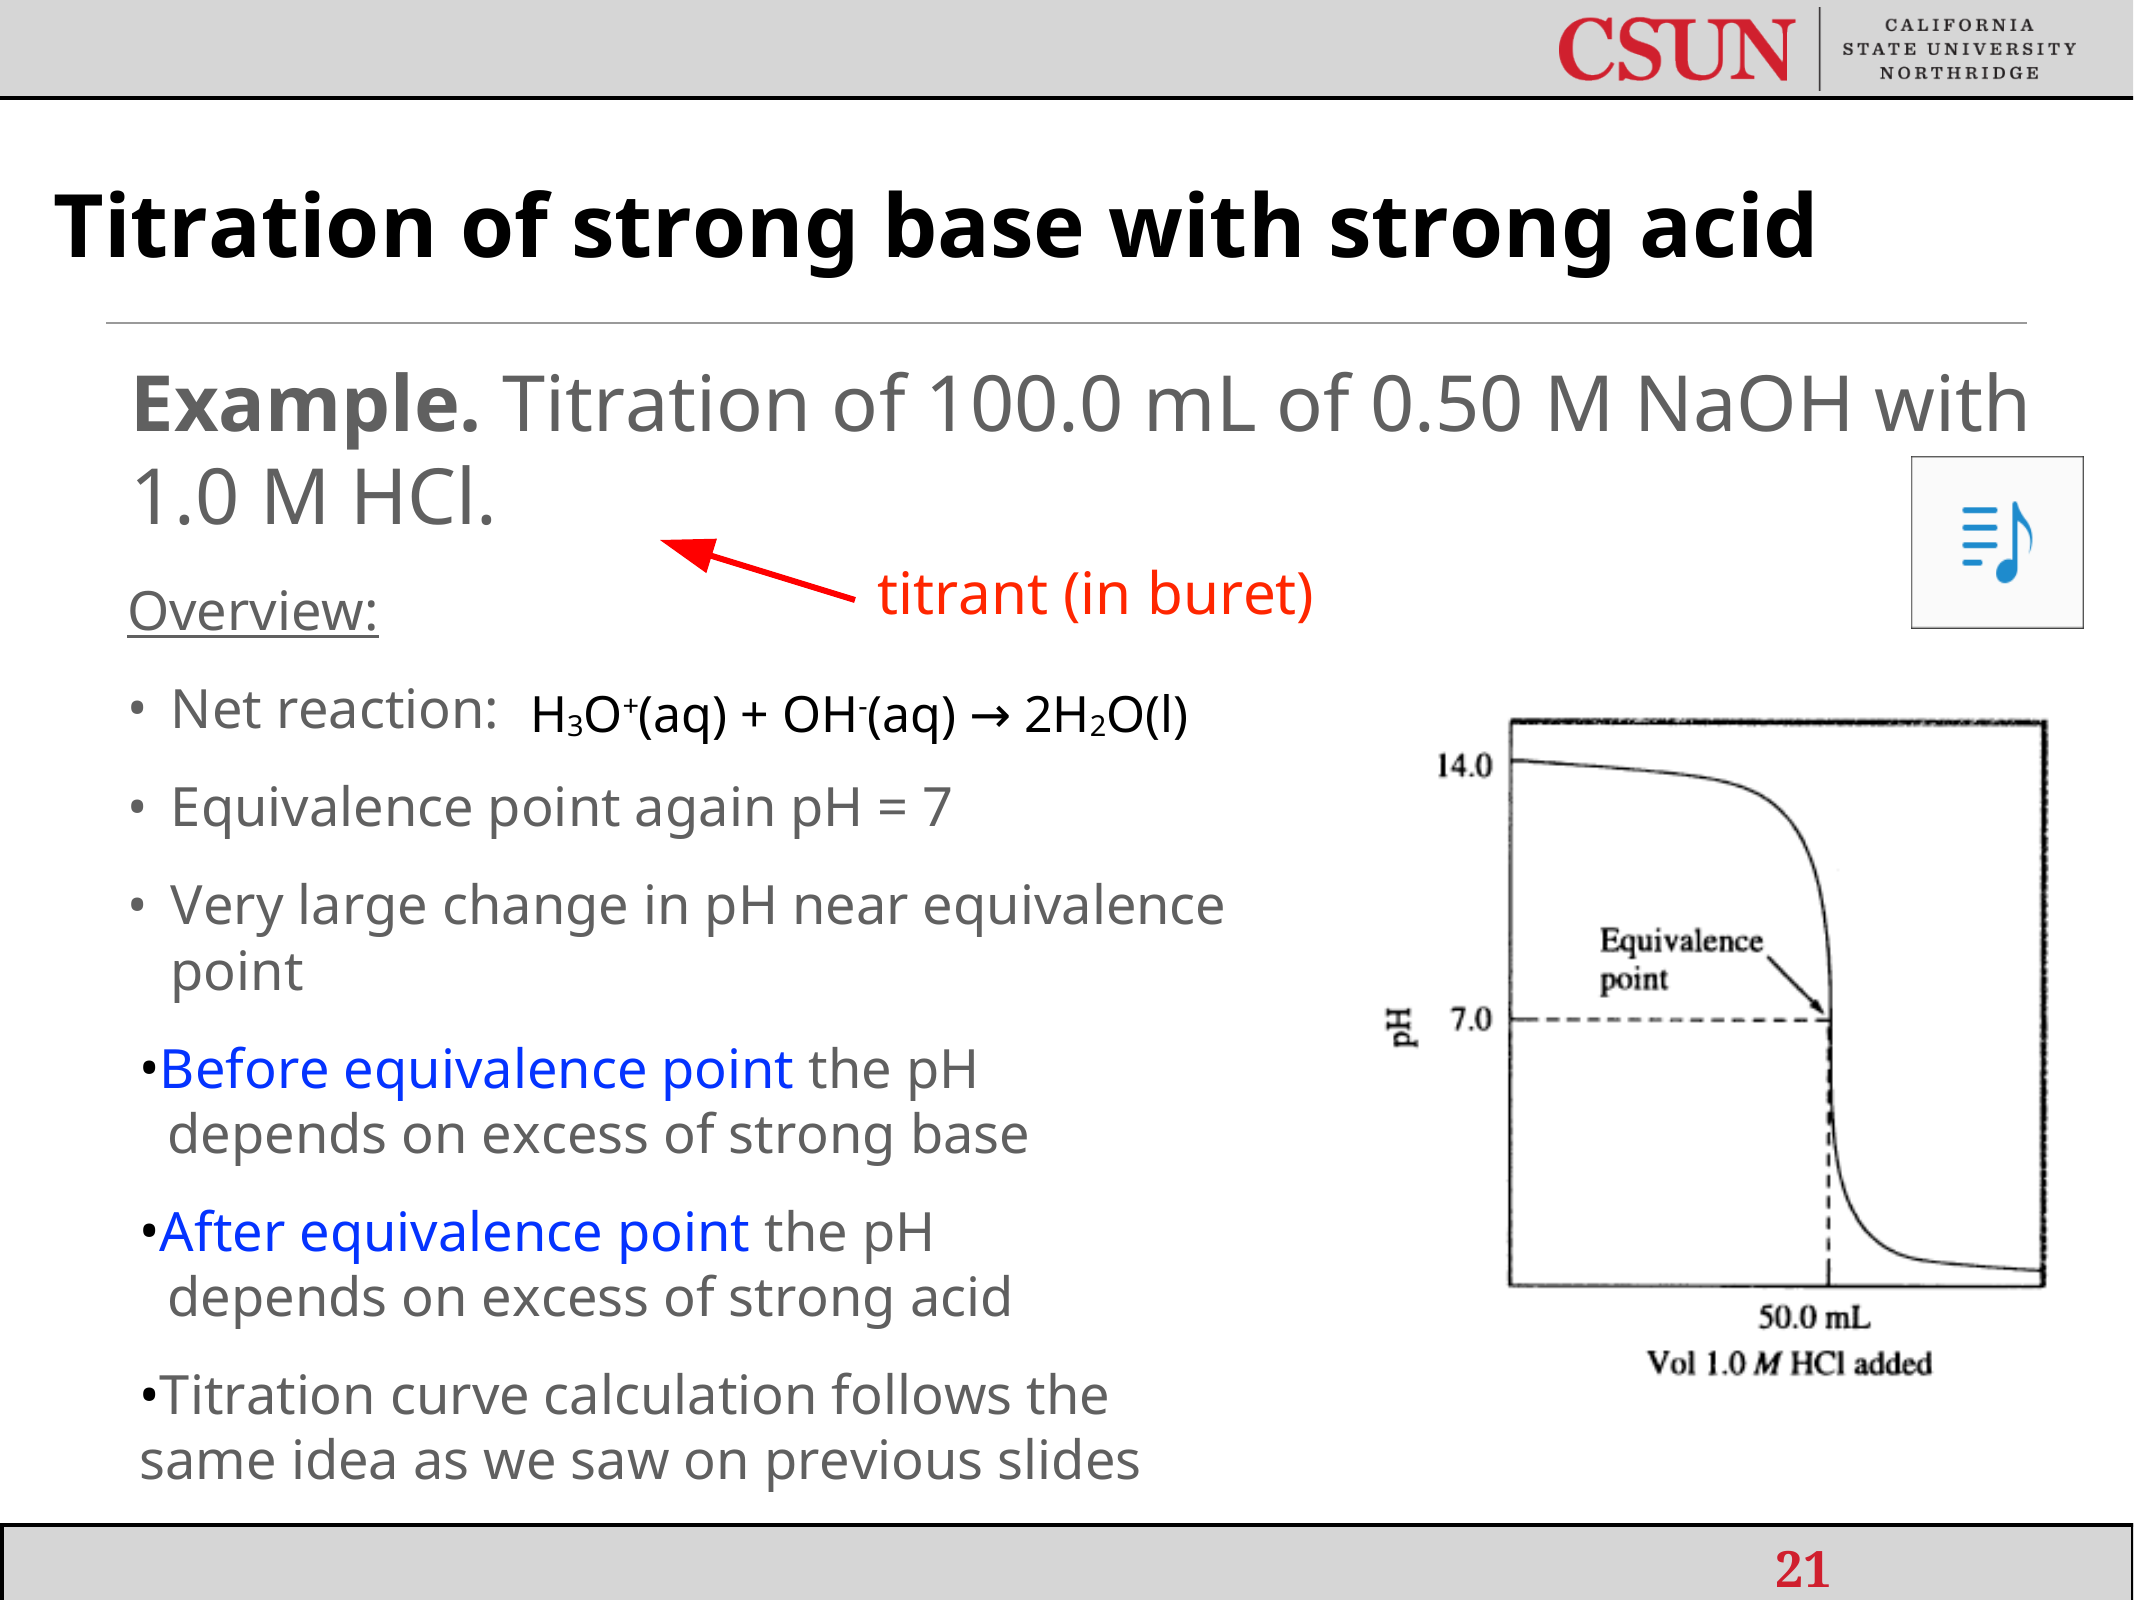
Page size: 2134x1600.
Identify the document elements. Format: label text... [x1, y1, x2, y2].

picture [1559, 7, 2076, 91]
text_box Overview: Net reaction: Equivalence point again pH = 7 Very large change in pH near equivalence point Before equivalence point the pH depends on excess of strong base After equivalence point the pH depends on excess of strong acid Titration curve calculation follows the same idea as we saw on previous slides [75, 567, 1336, 1568]
title Titration of strong base with strong acid [45, 150, 2086, 284]
text_box [1910, 455, 2086, 631]
list Example. Titration of 100.0 mL of 0.50 M NaOH with 1.0 M HCl. [81, 345, 2122, 550]
picture [1365, 678, 2085, 1411]
text_box titrant (in buret) [869, 547, 1324, 635]
text_box H3O+(aq) + OH-(aq) → 2H2O(l) [515, 675, 1291, 751]
